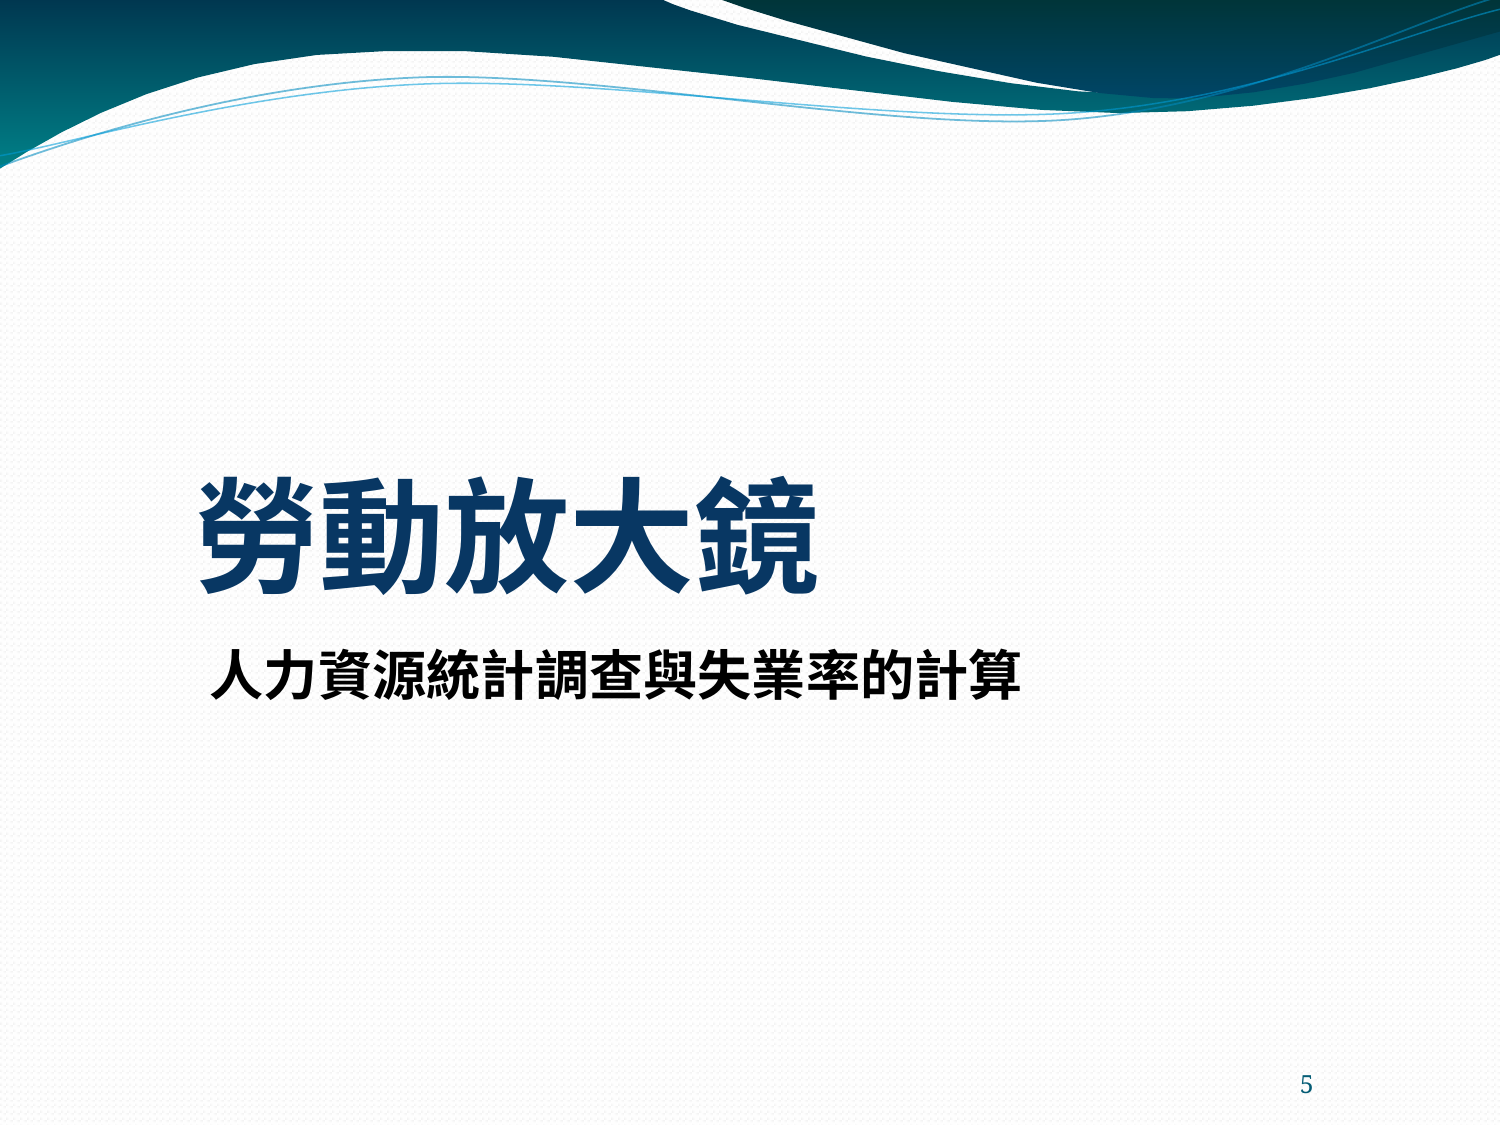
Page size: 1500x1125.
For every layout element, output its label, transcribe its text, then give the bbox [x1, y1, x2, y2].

text_box 人力資源統計調查與失業率的計算 [194, 633, 1211, 865]
text_box [1299, 1042, 1426, 1103]
title 勞動放大鏡 [194, 420, 1058, 609]
